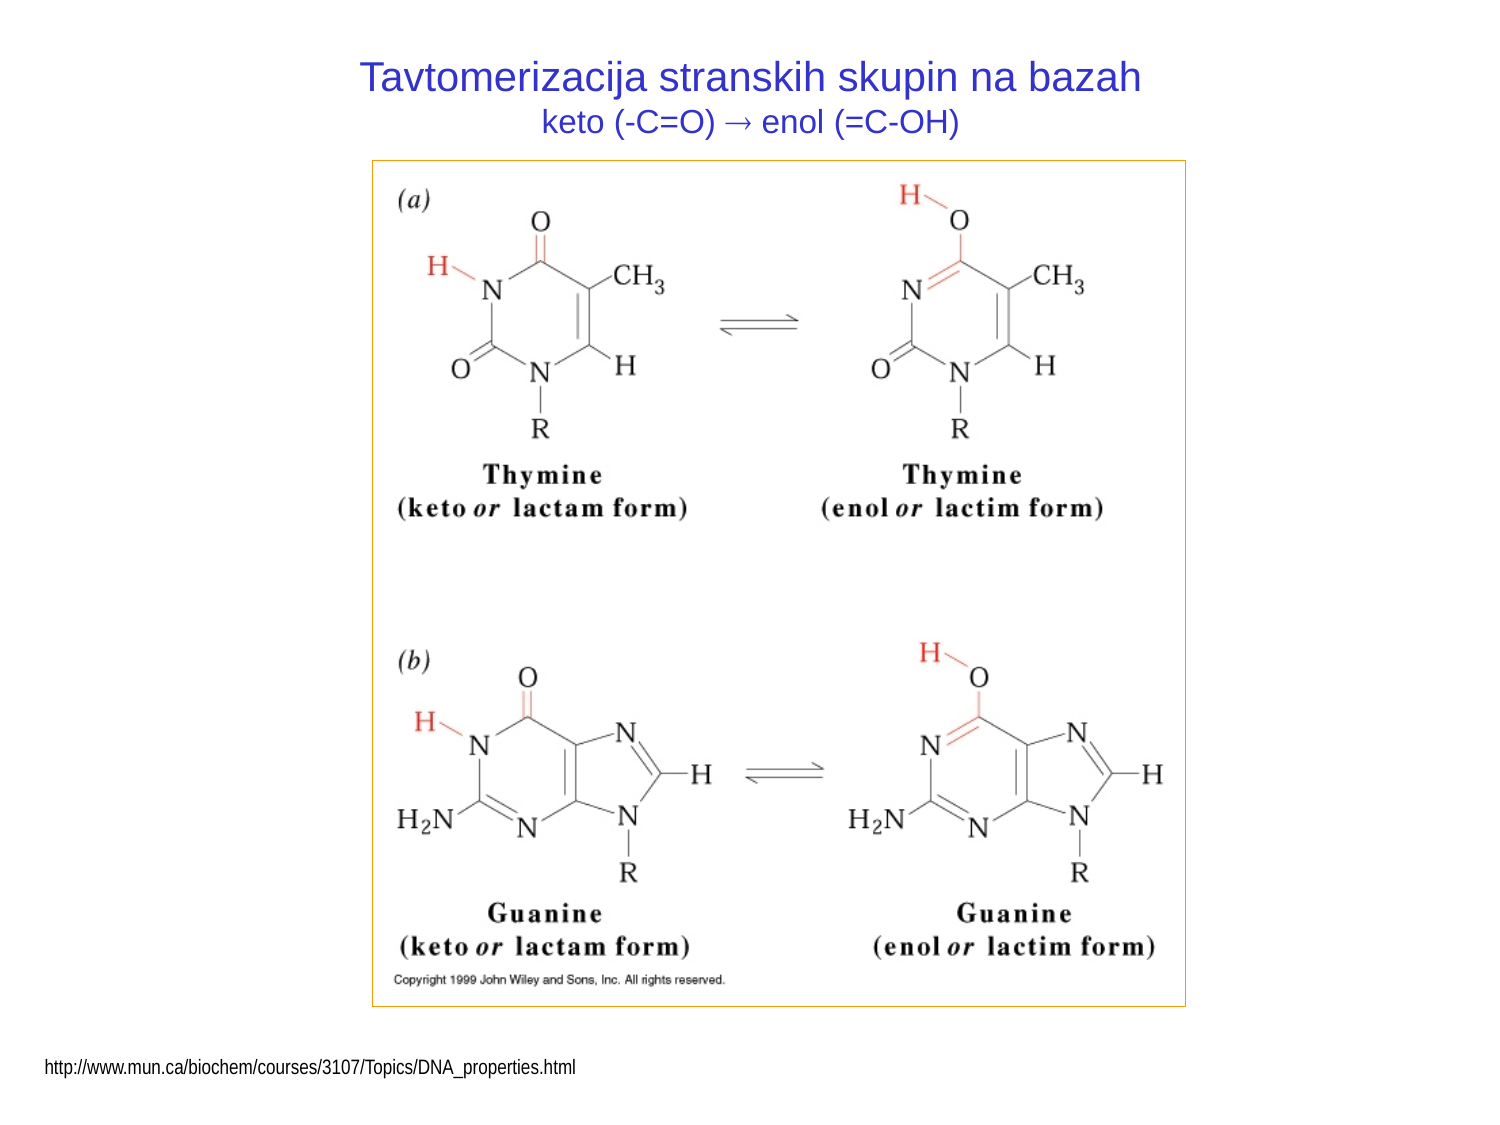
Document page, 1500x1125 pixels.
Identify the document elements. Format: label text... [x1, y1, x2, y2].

text_box Tavtomerizacija stranskih skupin na bazah keto (-C=O)  enol (=C-OH) [194, 42, 1308, 148]
text_box http://www.mun.ca/biochem/courses/3107/Topics/DNA_properties.html [29, 1046, 592, 1087]
picture [372, 160, 1185, 1006]
